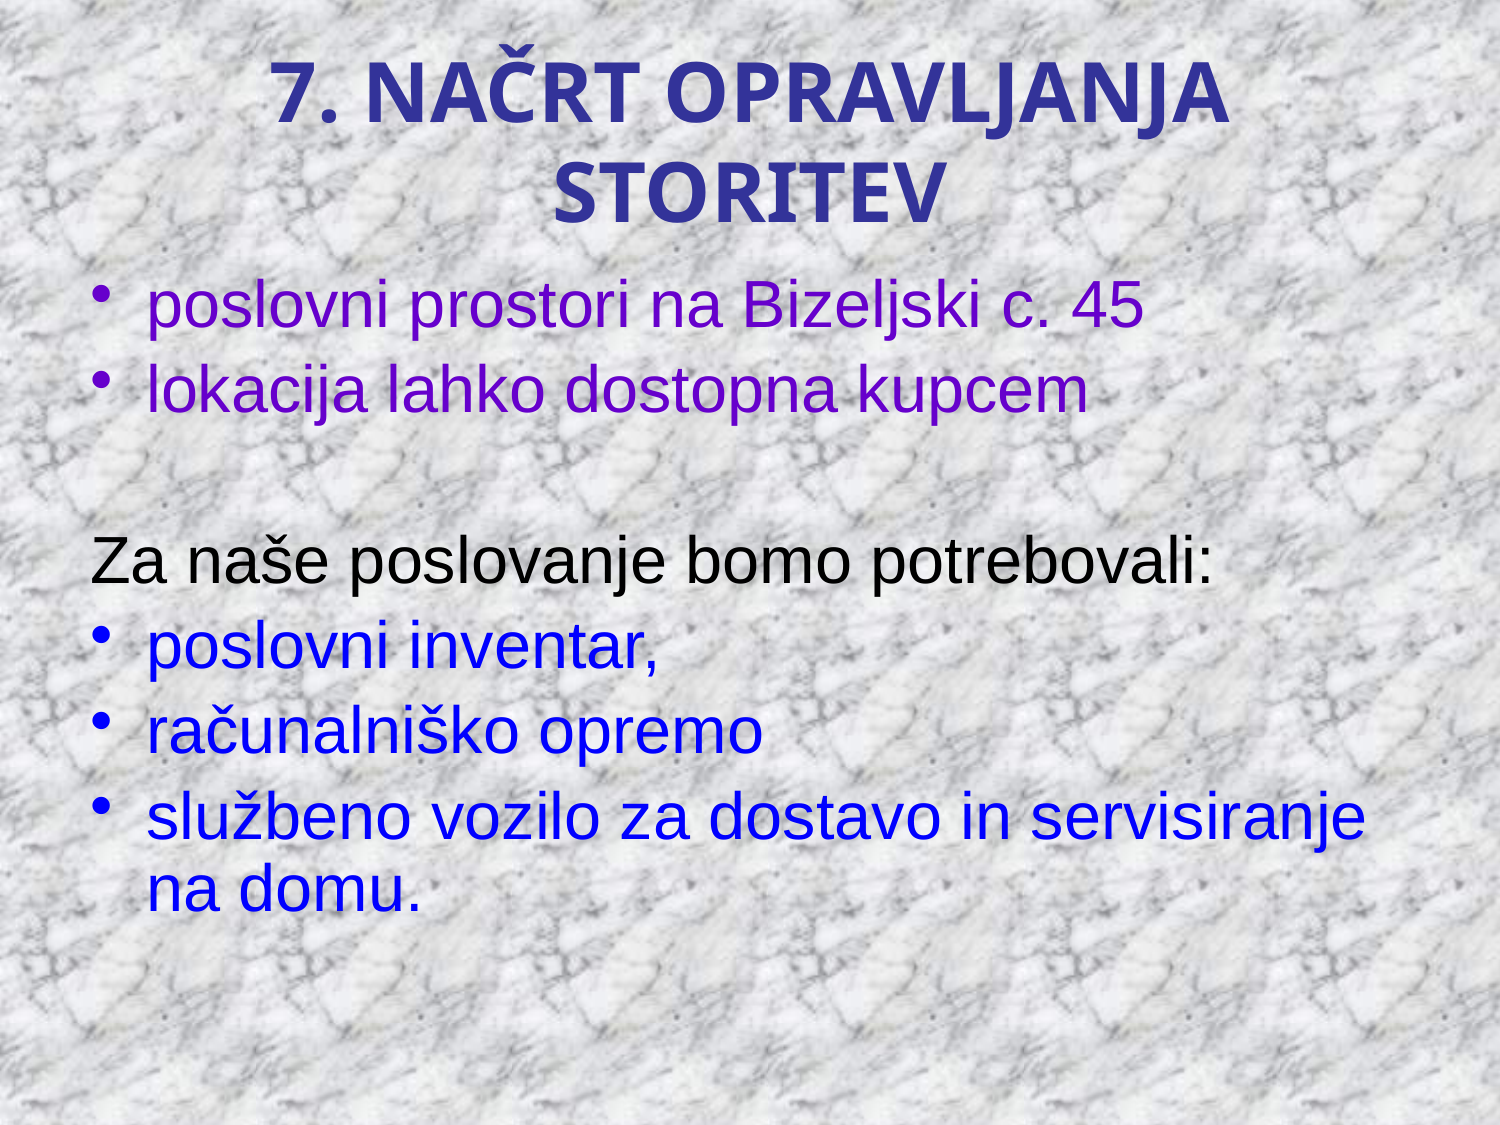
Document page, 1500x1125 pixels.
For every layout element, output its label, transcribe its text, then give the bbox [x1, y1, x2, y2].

list poslovni prostori na Bizeljski c. 45 lokacija lahko dostopna kupcem Za naše poslovanje bomo potrebovali: poslovni inventar, računalniško opremo službeno vozilo za dostavo in servisiranje na domu. [75, 262, 1425, 1005]
picture [0, 0, 1500, 1125]
title 7. NAČRT OPRAVLJANJA STORITEV [75, 45, 1425, 233]
